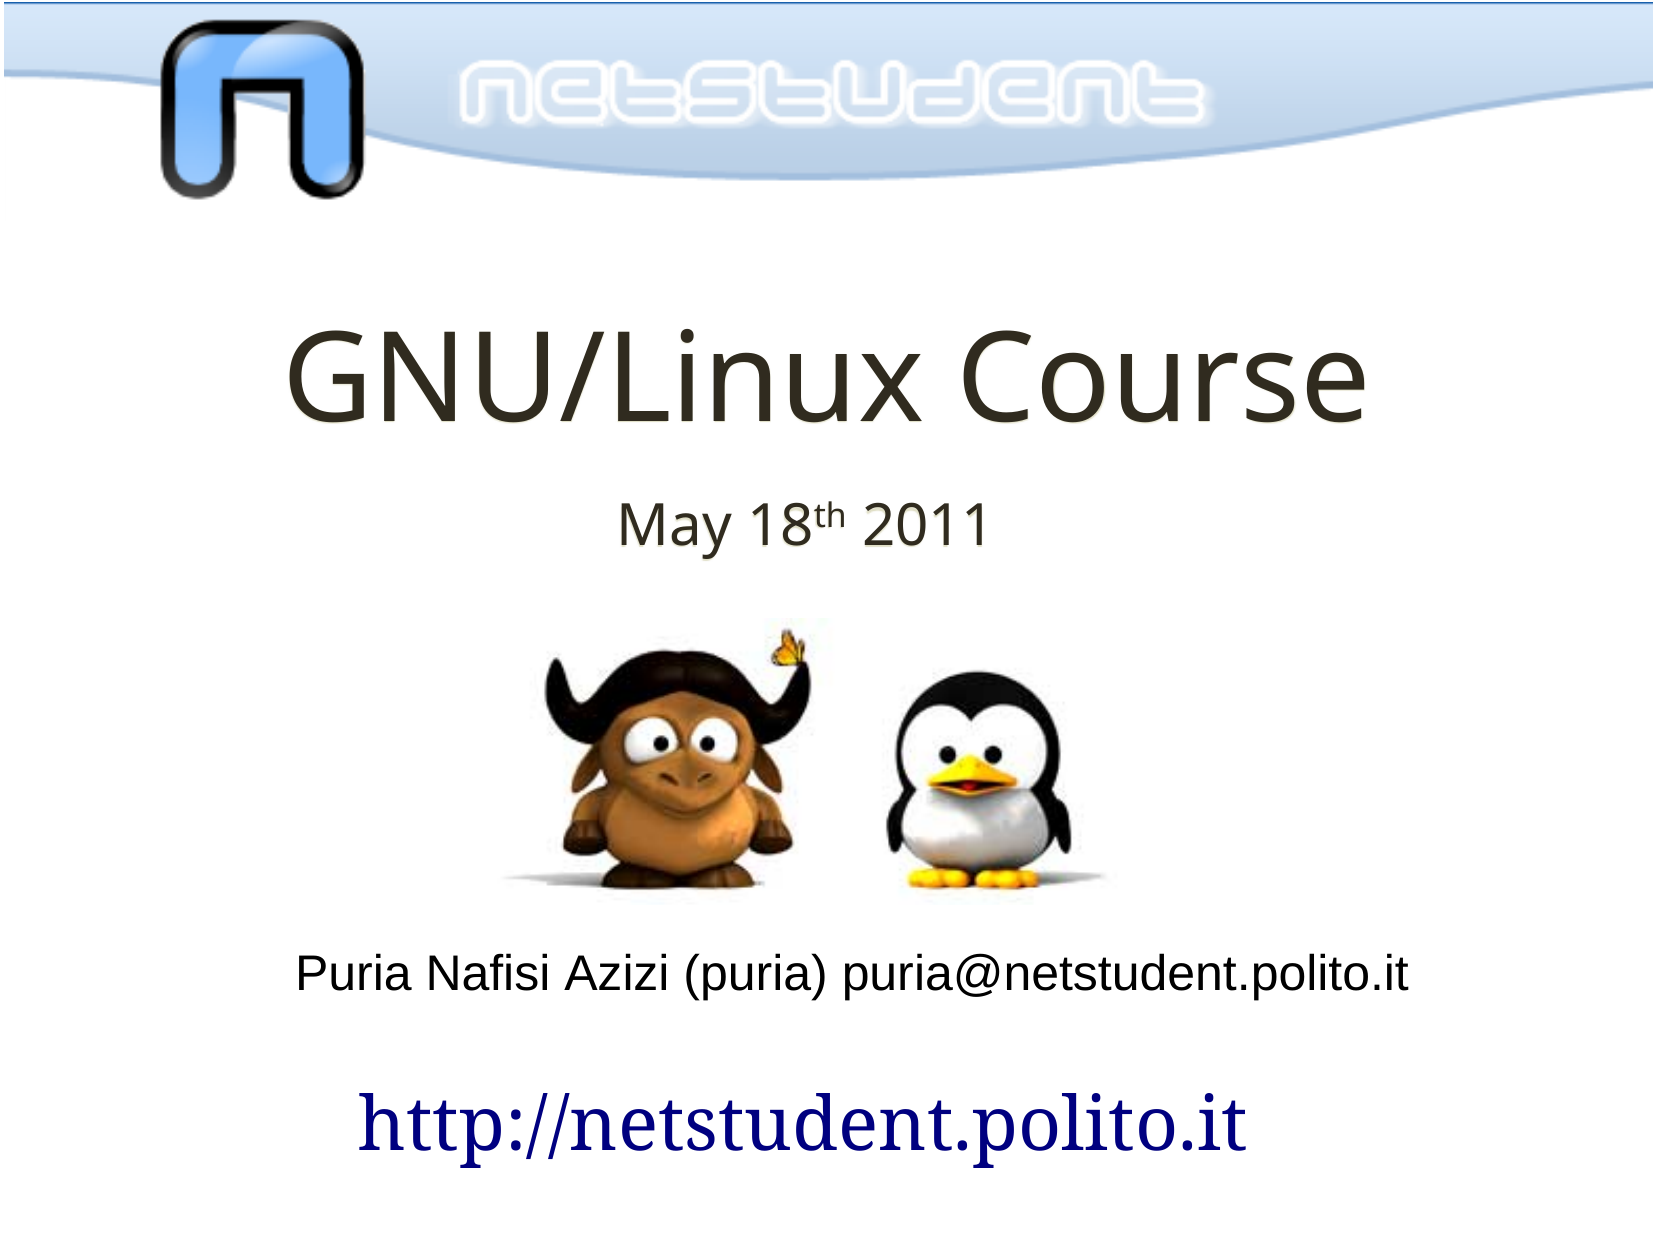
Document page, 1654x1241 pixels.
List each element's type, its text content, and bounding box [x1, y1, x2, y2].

title GNU/Linux Course [155, 256, 1498, 455]
picture [0, 0, 1654, 1241]
text_box Puria Nafisi Azizi (puria) puria@netstudent.polito.it [295, 944, 1410, 1013]
list May 18th 2011 [135, 477, 1477, 638]
text_box http://netstudent.polito.it [358, 1070, 1241, 1241]
